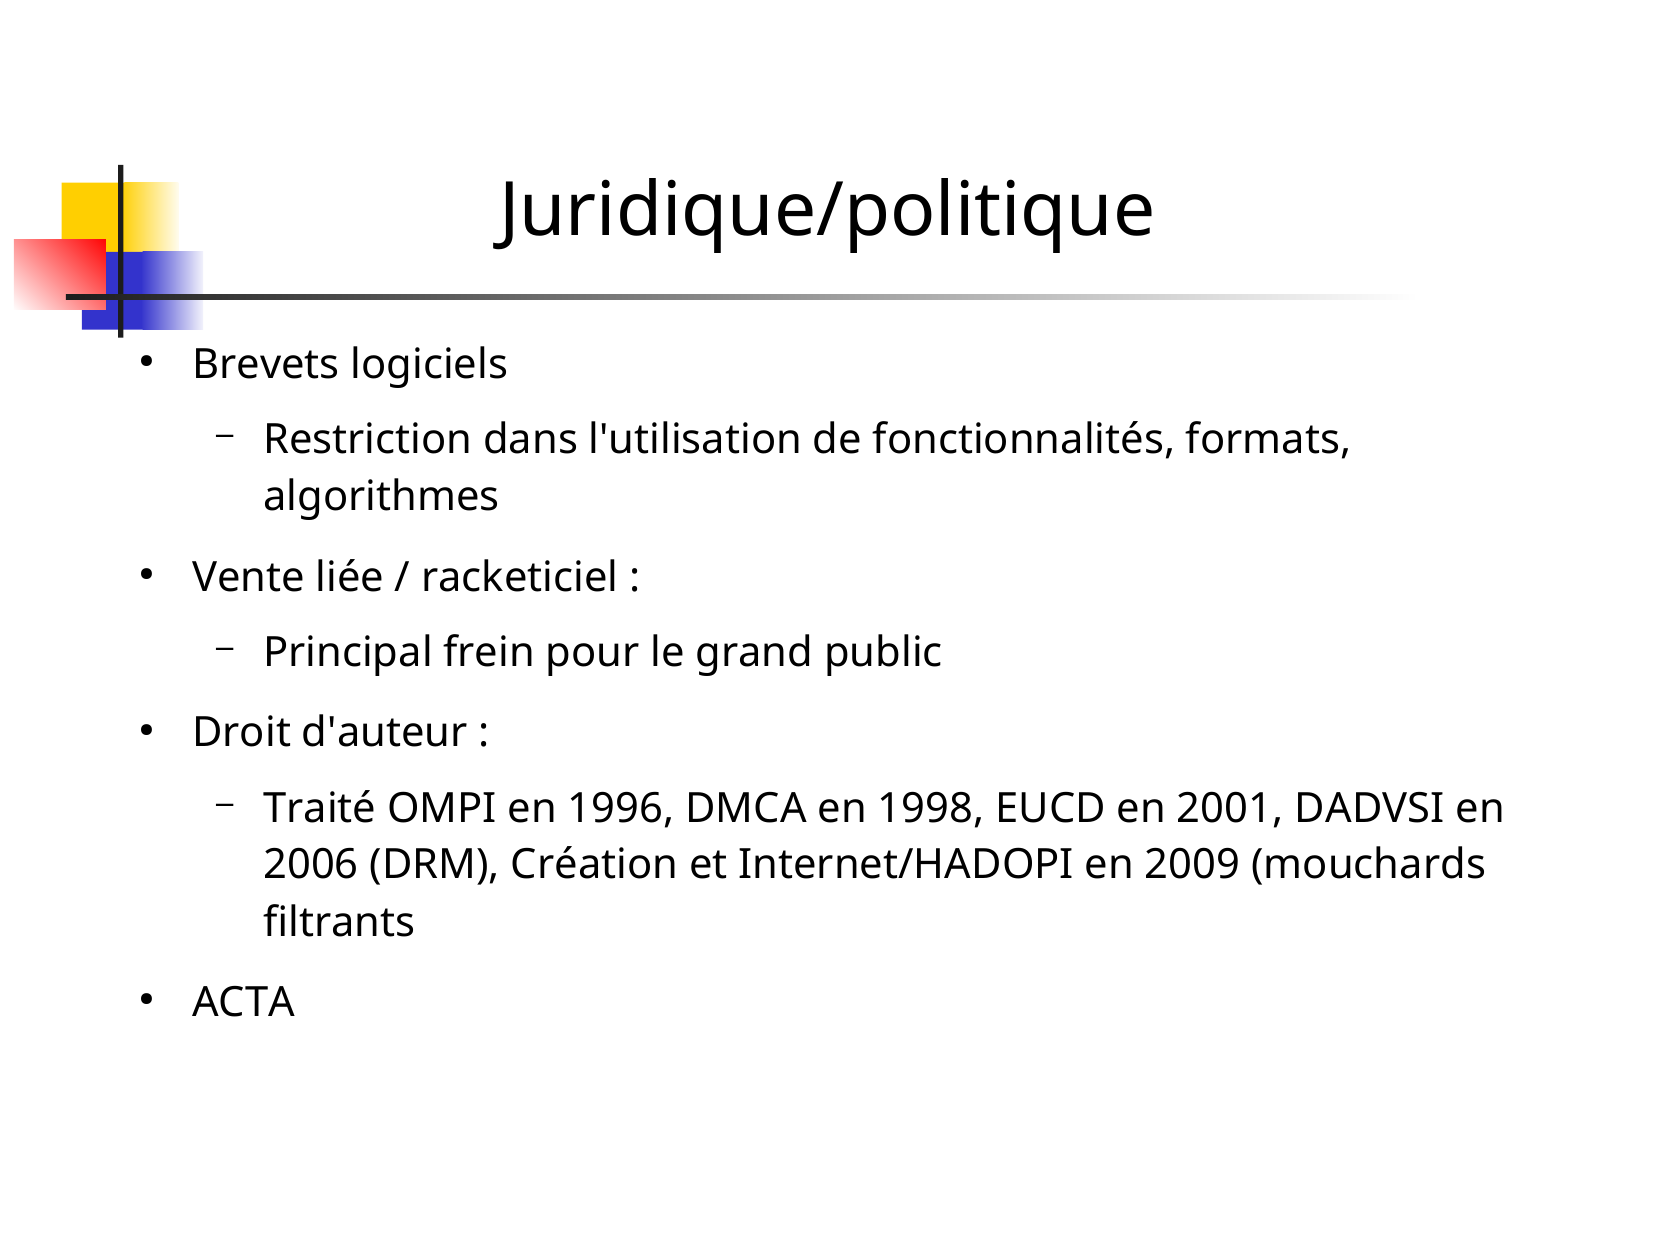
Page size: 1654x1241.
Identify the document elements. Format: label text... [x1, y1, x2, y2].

list Brevets logiciels Restriction dans l'utilisation de fonctionnalités, formats, algorithmes Vente liée / racketiciel : Principal frein pour le grand public Droit d'auteur : Traité OMPI en 1996, DMCA en 1998, EUCD en 2001, DADVSI en 2006 (DRM), Création et Internet/HADOPI en 2009 (mouchards filtrants ACTA [121, 333, 1534, 1100]
title Juridique/politique [121, 102, 1534, 311]
